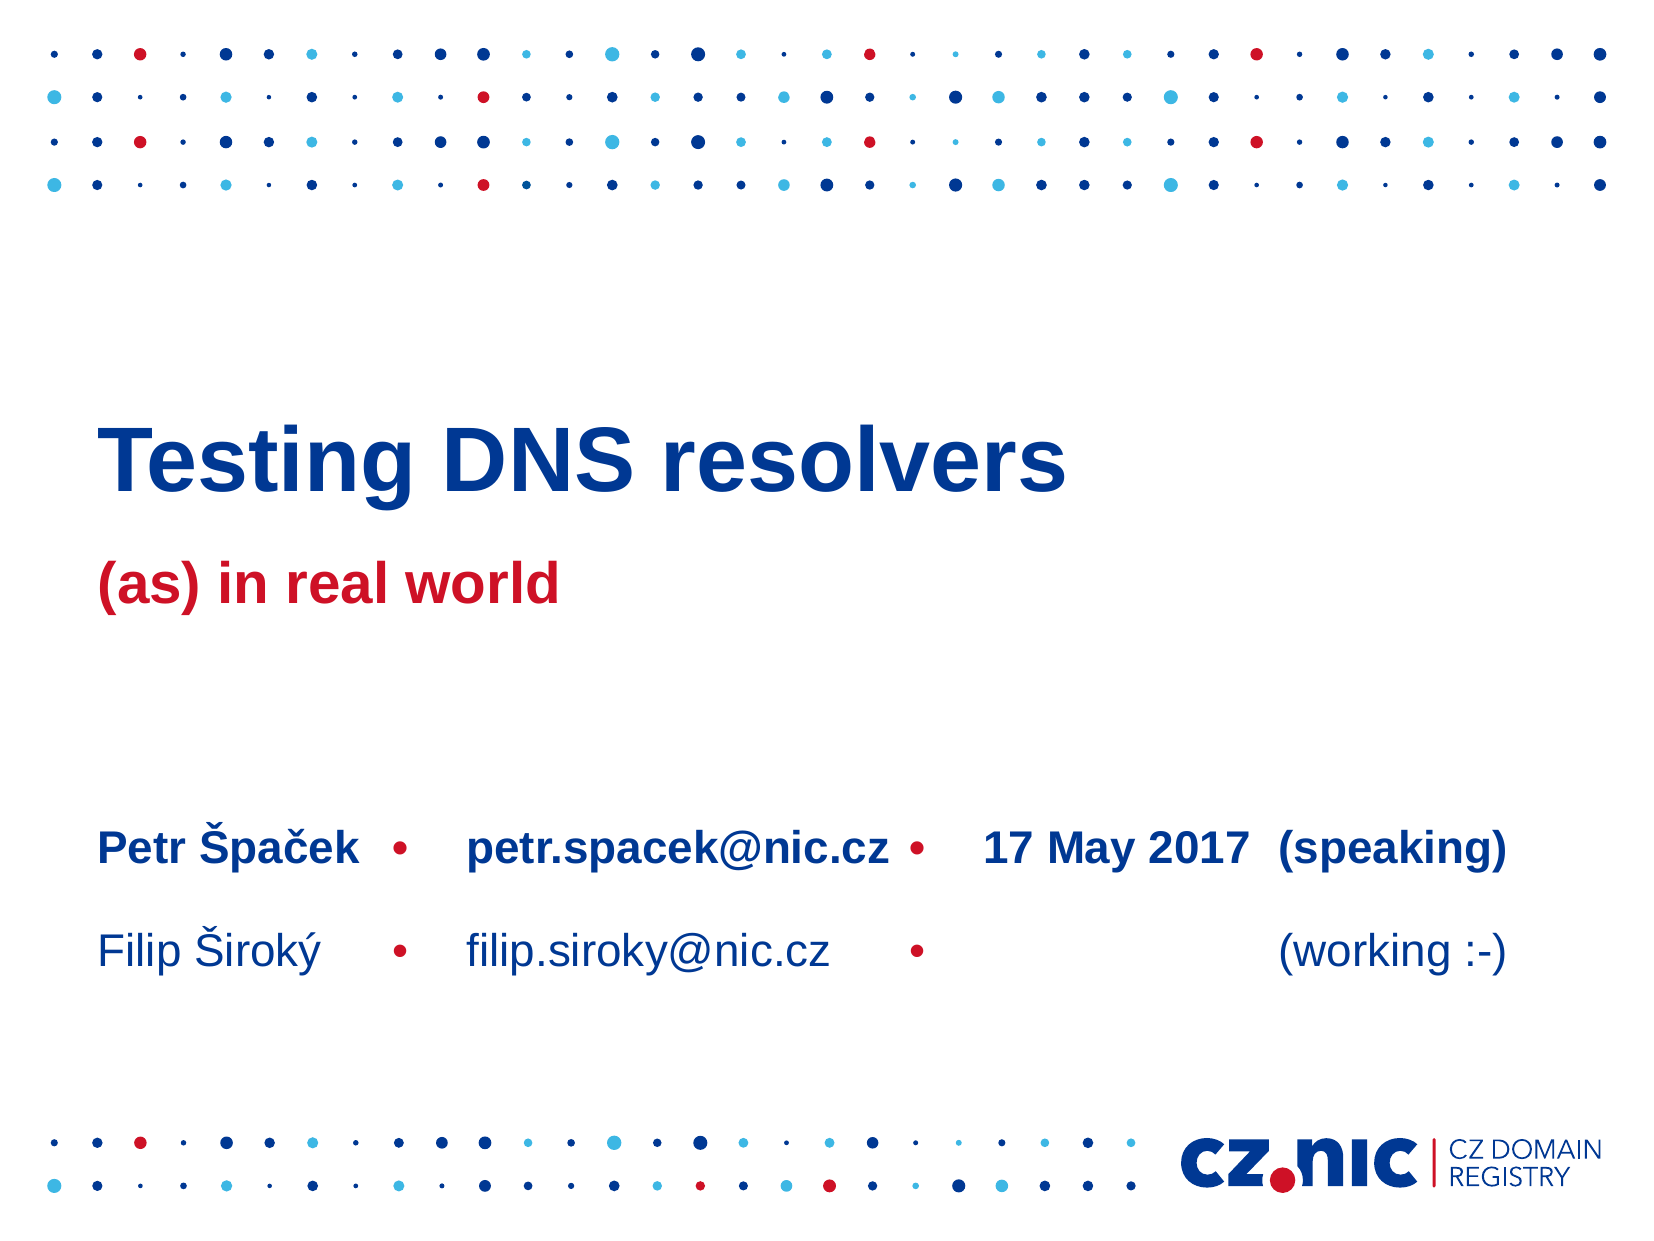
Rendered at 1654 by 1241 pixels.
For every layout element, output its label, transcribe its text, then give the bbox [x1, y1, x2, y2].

text_box Petr Špaček • petr.spacek@nic.cz • 17 May 2017 (speaking) Filip Široký • filip.siroky@nic.cz • (working :-) [82, 814, 1571, 984]
text_box Testing DNS resolvers [82, 401, 1571, 542]
picture [47, 47, 1607, 192]
text_box (as) in real world [82, 543, 1229, 624]
